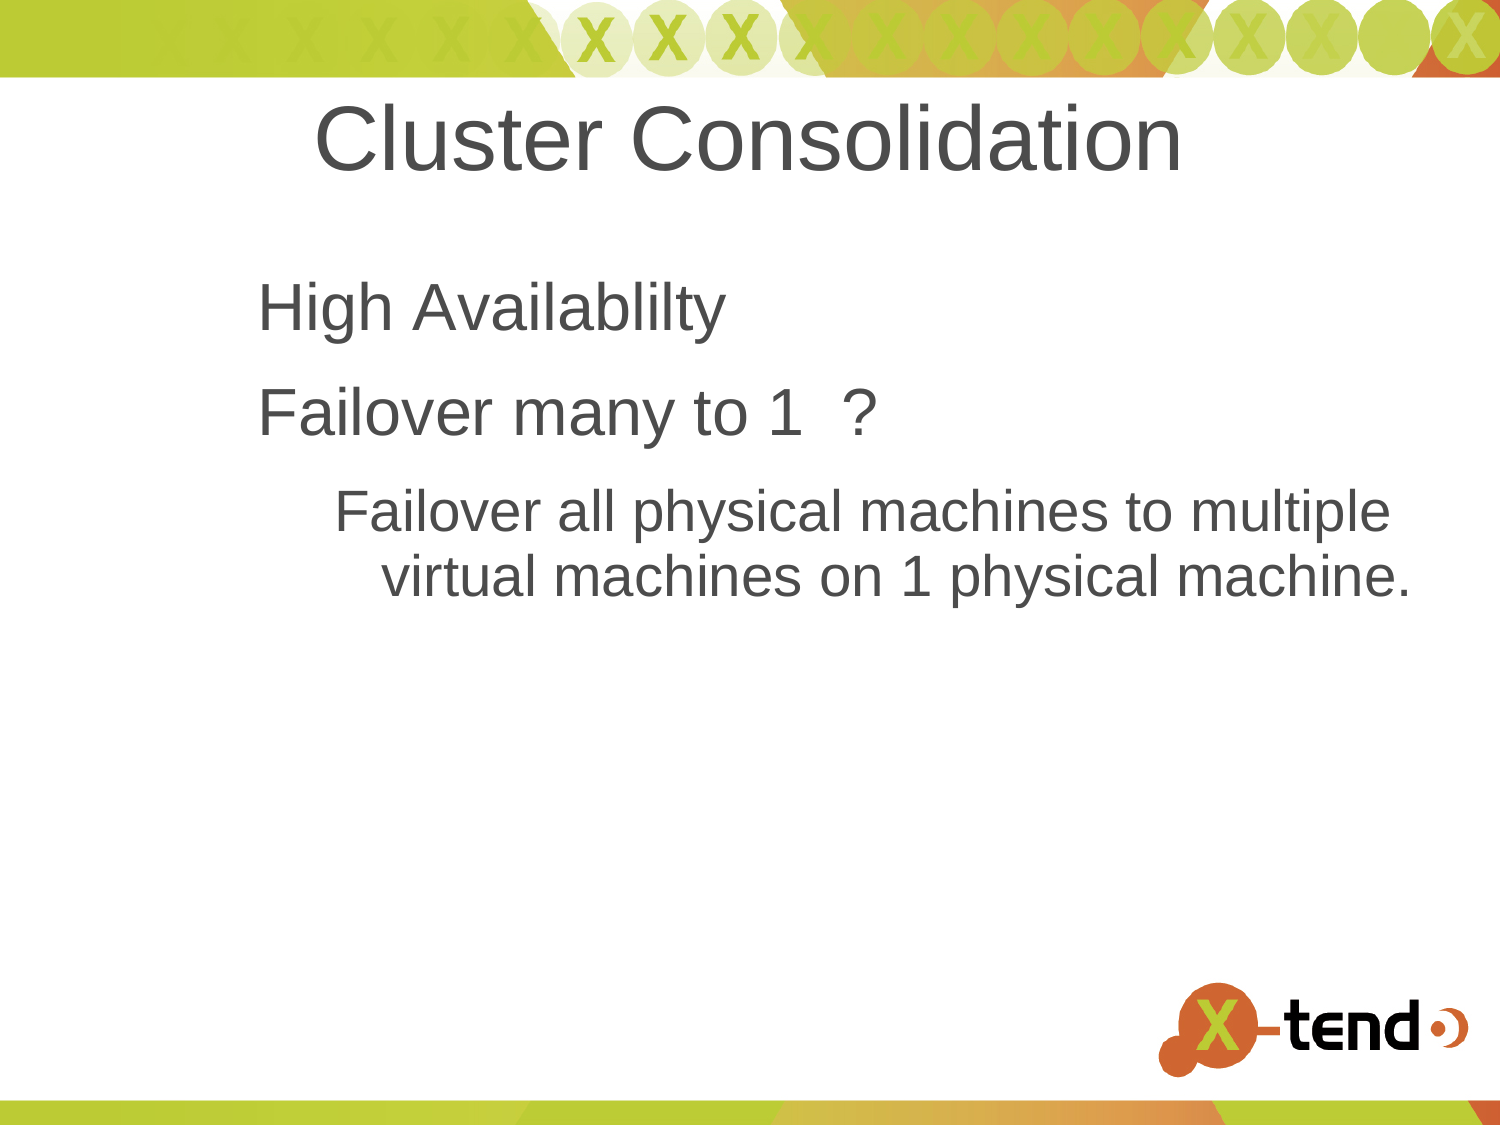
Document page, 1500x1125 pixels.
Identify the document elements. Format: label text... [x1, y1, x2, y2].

title Cluster Consolidation [75, 45, 1426, 233]
list High Availablilty Failover many to 1 ? Failover all physical machines to multiple virtual machines on 1 physical machine. [225, 262, 1476, 1113]
picture [0, 0, 1500, 1125]
